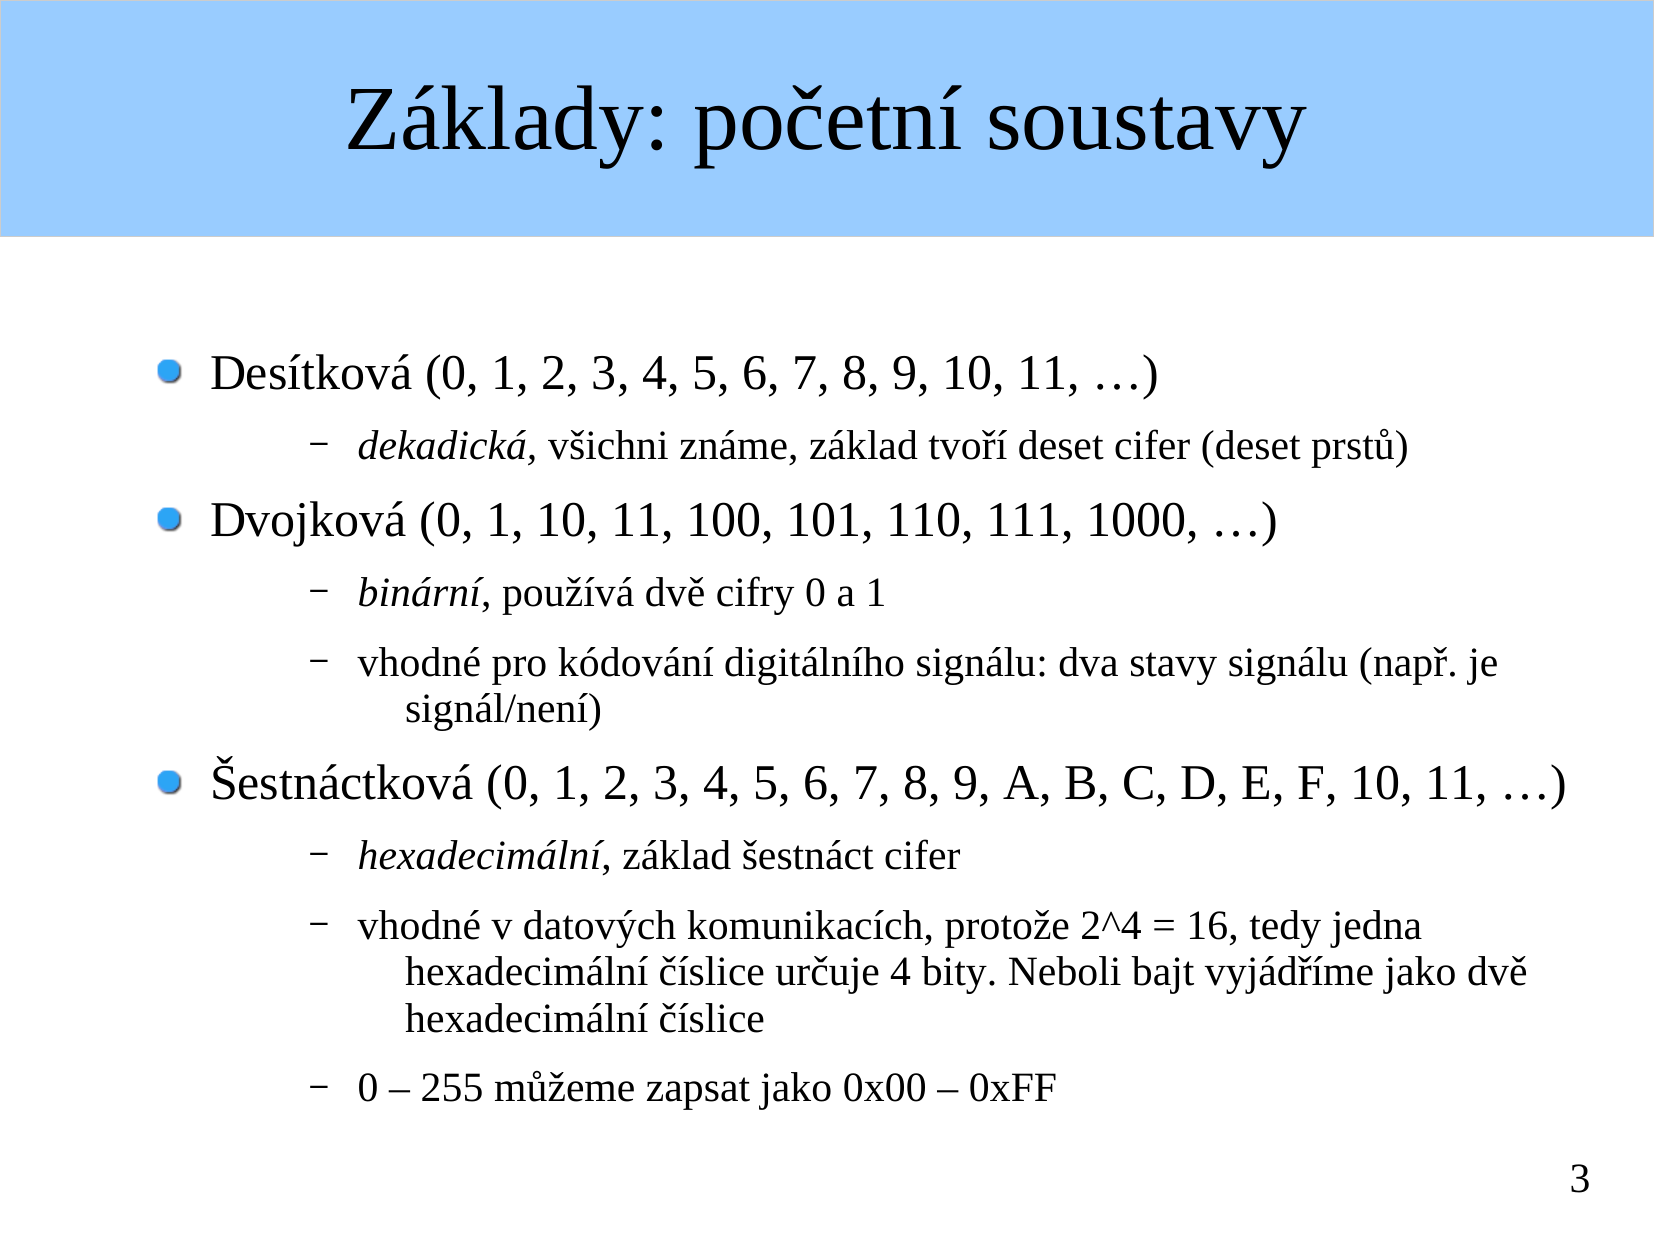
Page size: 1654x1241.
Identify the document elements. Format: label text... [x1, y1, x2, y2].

title Základy: početní soustavy [0, 0, 1654, 237]
list Desítková (0, 1, 2, 3, 4, 5, 6, 7, 8, 9, 10, 11, …) dekadická, všichni známe, základ tvoří deset cifer (deset prstů) Dvojková (0, 1, 10, 11, 100, 101, 110, 111, 1000, …) binární, používá dvě cifry 0 a 1 vhodné pro kódování digitálního signálu: dva stavy signálu (např. je signál/není) Šestnáctková (0, 1, 2, 3, 4, 5, 6, 7, 8, 9, A, B, C, D, E, F, 10, 11, …) hexadecimální, základ šestnáct cifer vhodné v datových komunikacích, protože 2^4 = 16, tedy jedna hexadecimální číslice určuje 4 bity. Neboli bajt vyjádříme jako dvě hexadecimální číslice 0 – 255 můžeme zapsat jako 0x00 – 0xFF [121, 344, 1595, 1206]
